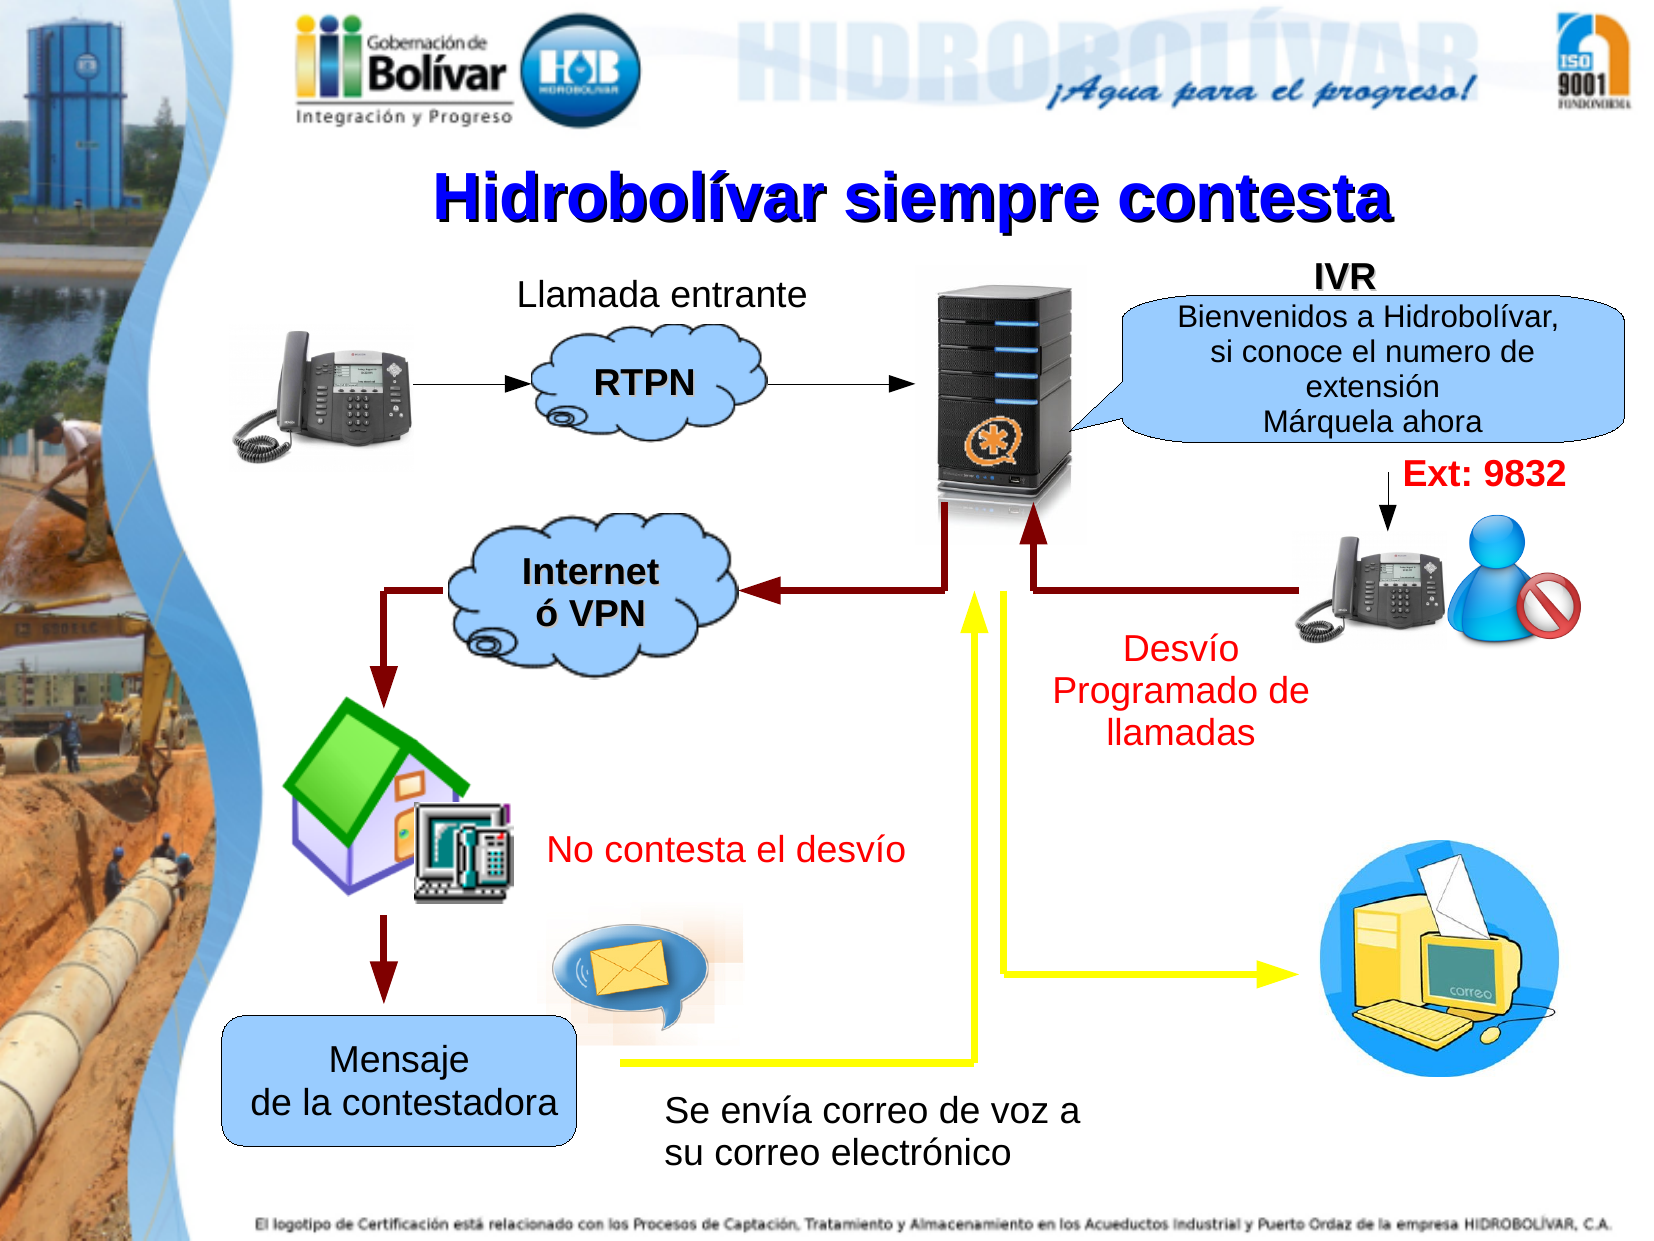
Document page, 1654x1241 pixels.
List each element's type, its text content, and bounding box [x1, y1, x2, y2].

text_box IVR [1299, 248, 1392, 305]
text_box Bienvenidos a Hidrobolívar, si conoce el numero de extensión Márquela ahora [1069, 295, 1625, 443]
text_box Ext: 9832 [1387, 445, 1598, 502]
text_box Se envía correo de voz a su correo electrónico [649, 1082, 1123, 1182]
text_box Mensaje de la contestadora [221, 1015, 577, 1147]
title Hidrobolívar siempre contesta [230, 134, 1595, 259]
text_box Llamada entrante [501, 265, 823, 323]
picture [0, 0, 1654, 1241]
text_box RTPN [578, 354, 727, 412]
text_box Internet ó VPN [501, 543, 680, 643]
text_box Desvío Programado de llamadas [1033, 620, 1329, 761]
text_box No contesta el desvío [531, 820, 945, 878]
